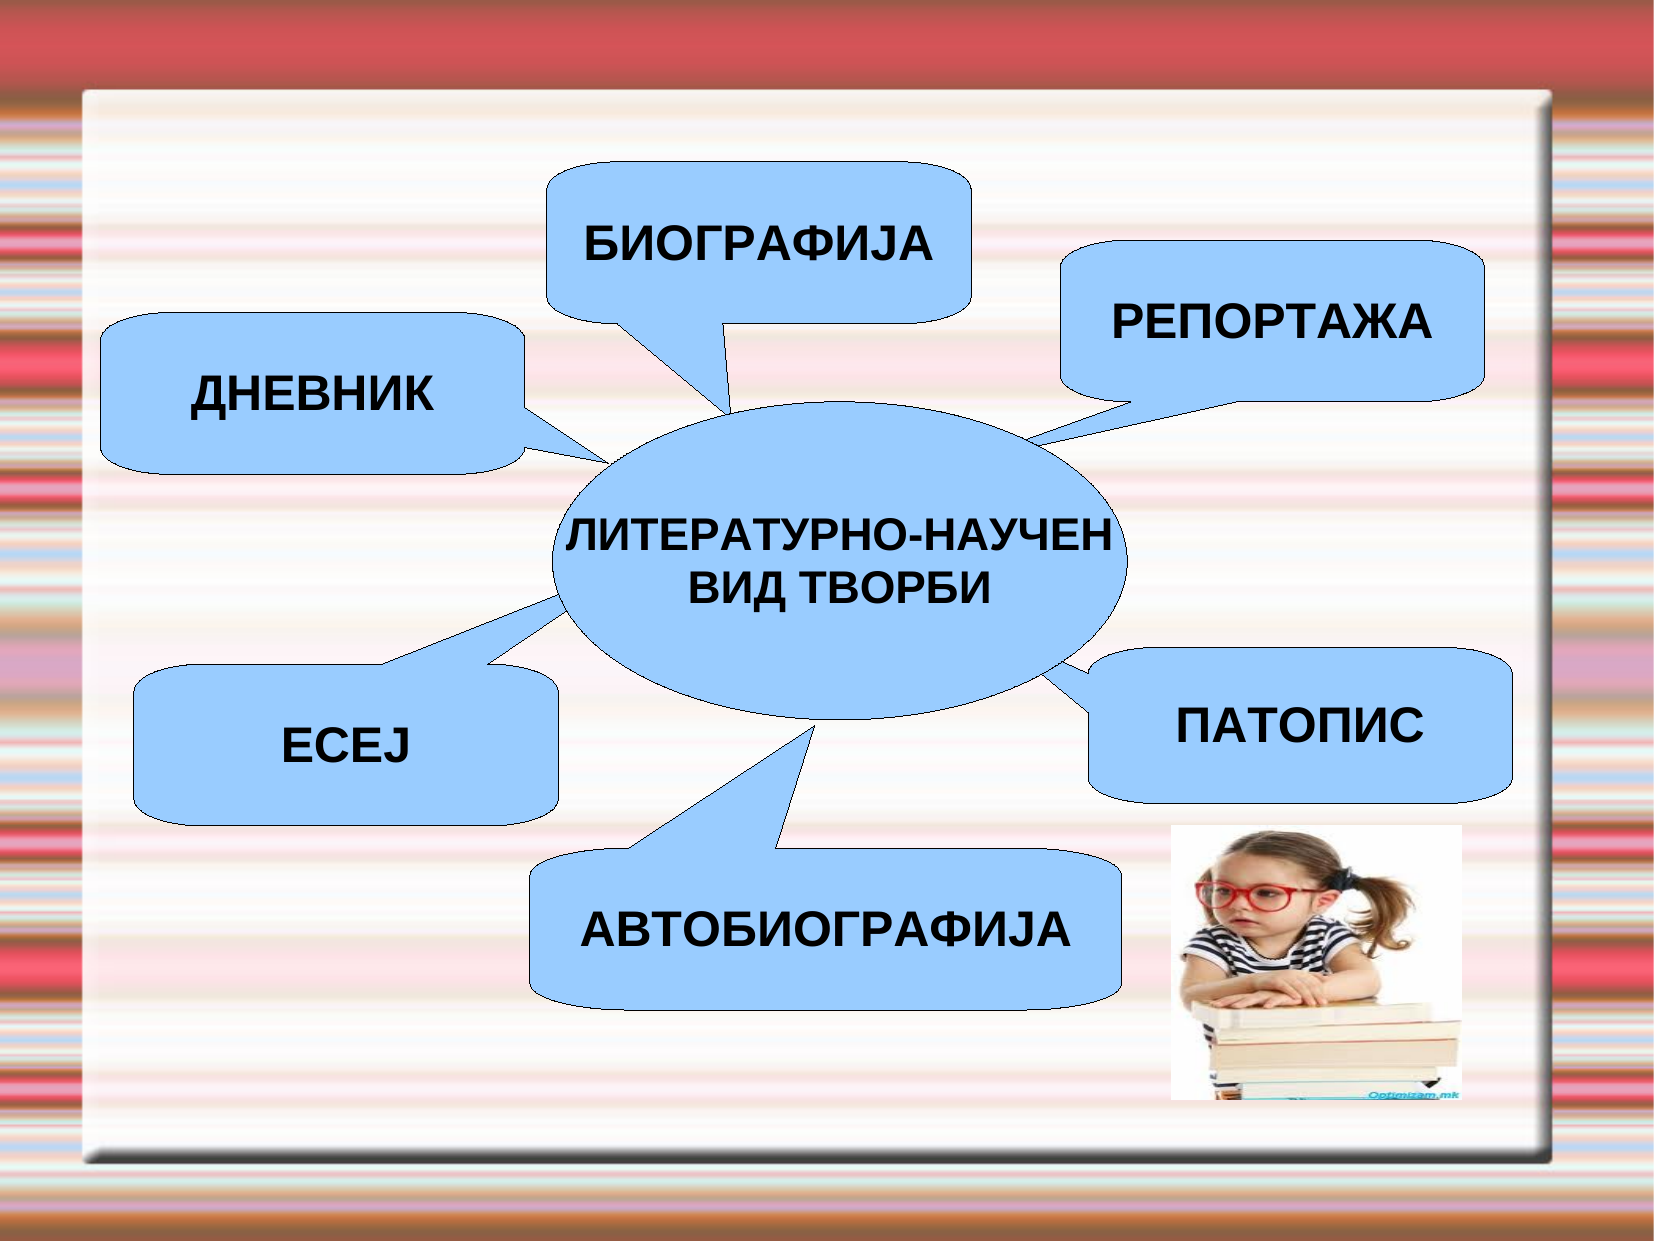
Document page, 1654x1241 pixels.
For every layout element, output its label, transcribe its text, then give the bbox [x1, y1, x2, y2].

text_box РЕПОРТАЖА [1027, 240, 1485, 446]
text_box АВТОБИОГРАФИЈА [529, 725, 1122, 1011]
text_box ДНЕВНИК [100, 312, 609, 475]
text_box ЕСЕЈ [133, 594, 567, 826]
picture [0, 0, 1654, 1241]
text_box БИОГРАФИЈА [546, 161, 972, 414]
text_box ЛИТЕРАТУРНО-НАУЧЕН ВИД ТВОРБИ [552, 401, 1128, 720]
text_box ПАТОПИС [1042, 647, 1513, 804]
